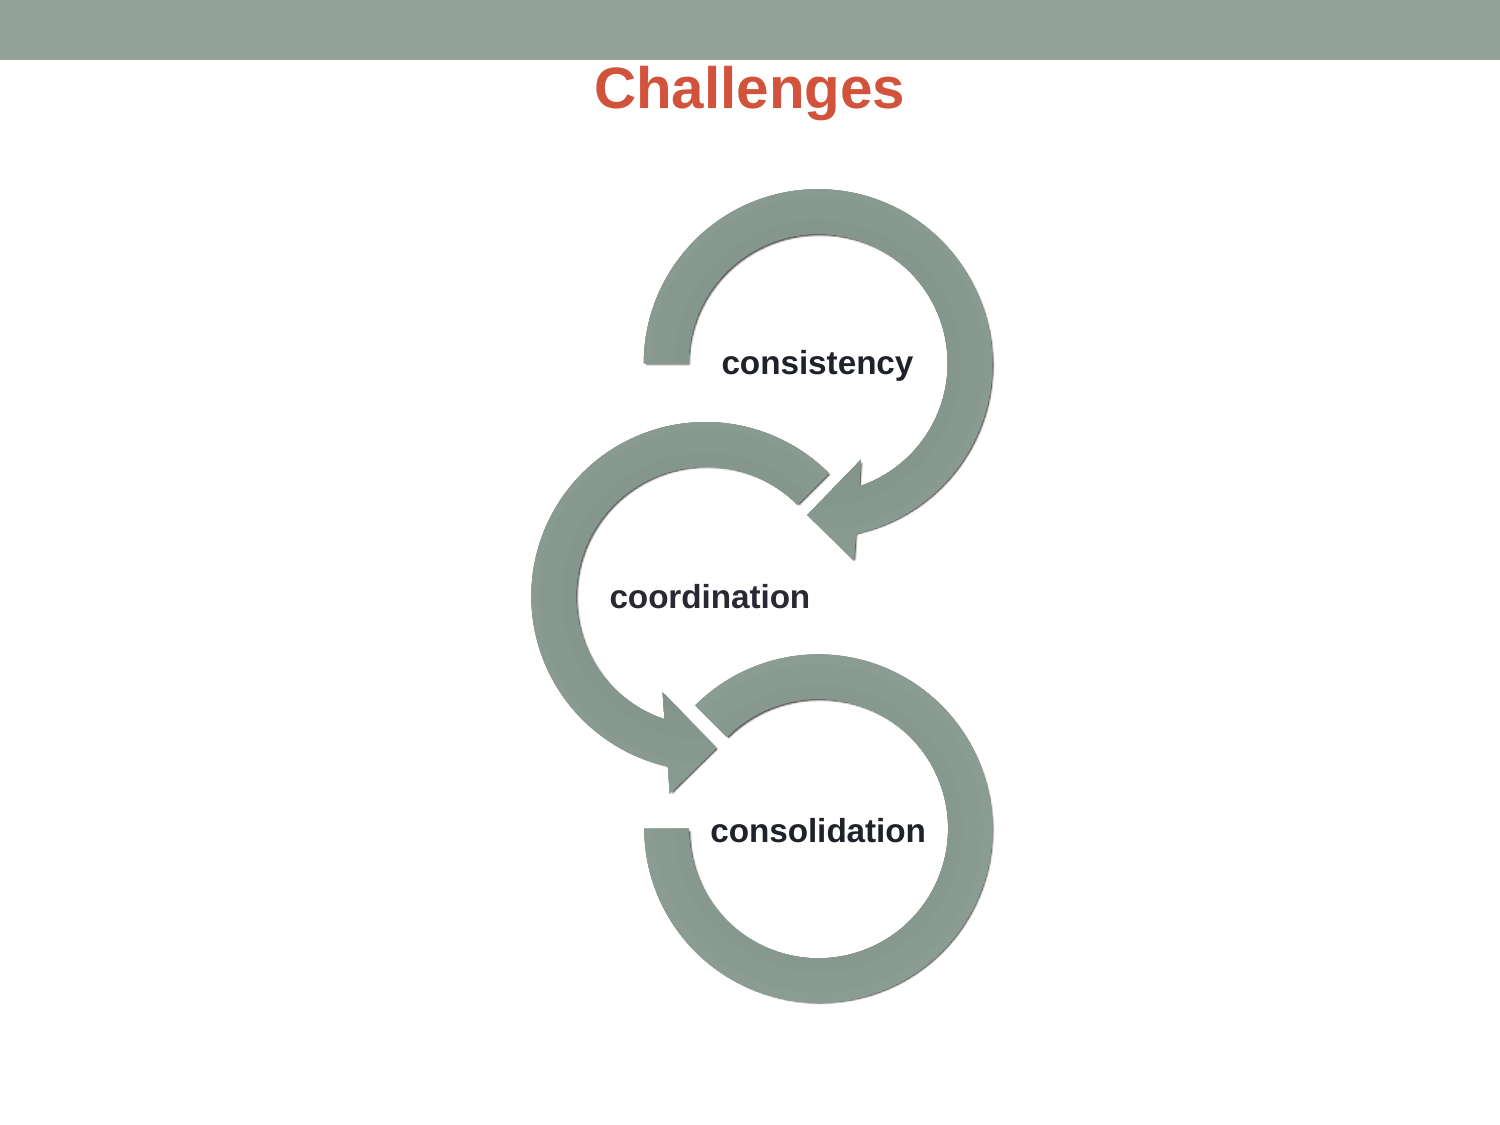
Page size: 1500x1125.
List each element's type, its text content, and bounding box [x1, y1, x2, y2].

text_box Challenges [0, 42, 1500, 128]
text_box coordination [592, 541, 819, 654]
text_box consolidation [705, 775, 931, 889]
text_box consistency [705, 307, 931, 420]
text_box [531, 422, 829, 794]
text_box [644, 654, 993, 1003]
text_box [643, 189, 993, 561]
